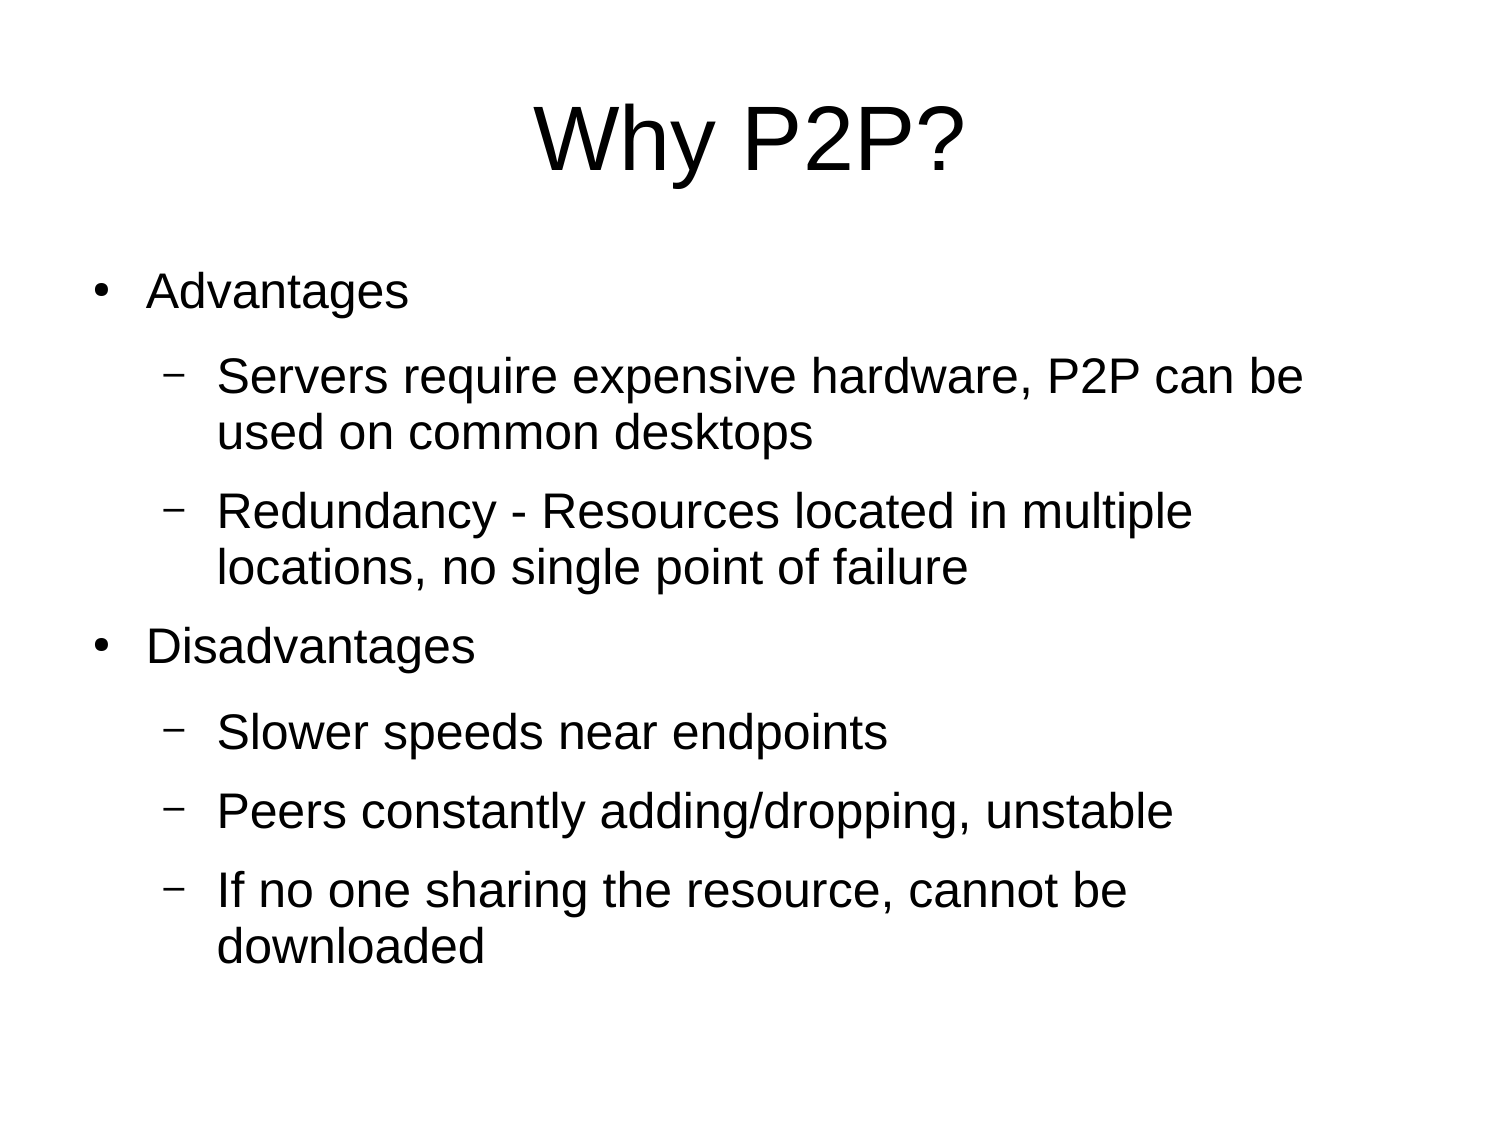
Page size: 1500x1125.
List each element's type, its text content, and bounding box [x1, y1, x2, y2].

title Why P2P? [75, 44, 1425, 233]
list Advantages Servers require expensive hardware, P2P can be used on common desktops Redundancy - Resources located in multiple locations, no single point of failure Disadvantages Slower speeds near endpoints Peers constantly adding/dropping, unstable If no one sharing the resource, cannot be downloaded [75, 263, 1395, 1081]
